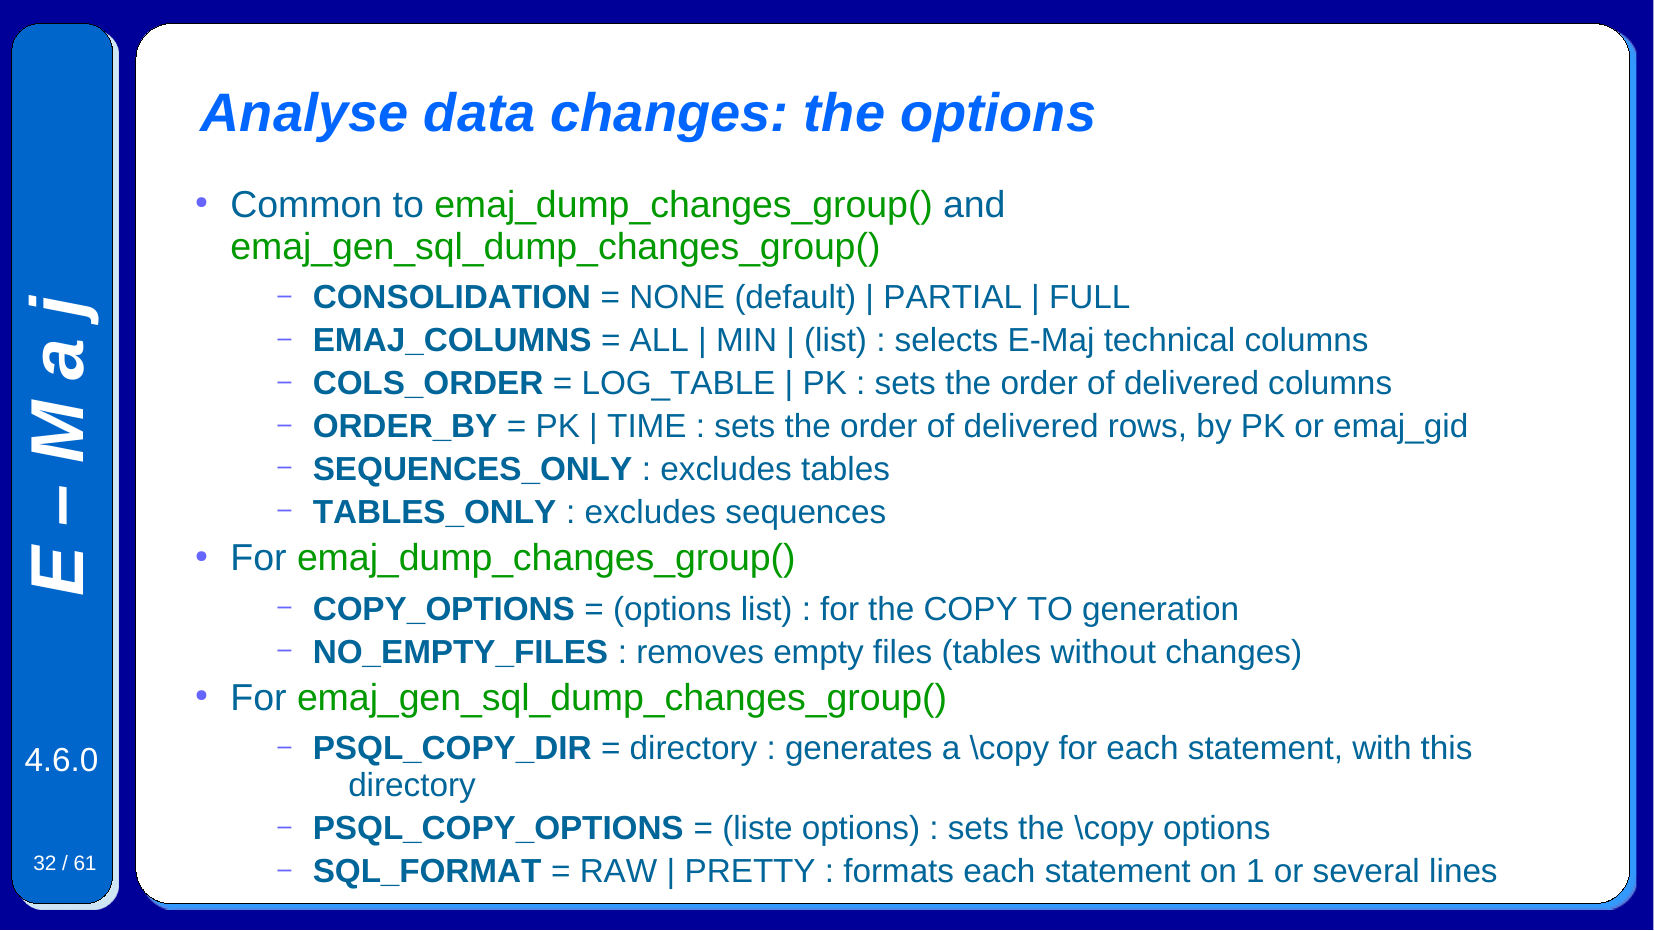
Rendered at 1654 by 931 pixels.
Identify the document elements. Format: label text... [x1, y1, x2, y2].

list Common to emaj_dump_changes_group() and emaj_gen_sql_dump_changes_group() CONSOLIDATION = NONE (default) | PARTIAL | FULL EMAJ_COLUMNS = ALL | MIN | (list) : selects E-Maj technical columns COLS_ORDER = LOG_TABLE | PK : sets the order of delivered columns ORDER_BY = PK | TIME : sets the order of delivered rows, by PK or emaj_gid SEQUENCES_ONLY : excludes tables TABLES_ONLY : excludes sequences For emaj_dump_changes_group() COPY_OPTIONS = (options list) : for the COPY TO generation NO_EMPTY_FILES : removes empty files (tables without changes) For emaj_gen_sql_dump_changes_group() PSQL_COPY_DIR = directory : generates a \copy for each statement, with this directory PSQL_COPY_OPTIONS = (liste options) : sets the \copy options SQL_FORMAT = RAW | PRETTY : formats each statement on 1 or several lines [177, 183, 1587, 890]
title Analyse data changes: the options [200, 34, 1575, 183]
